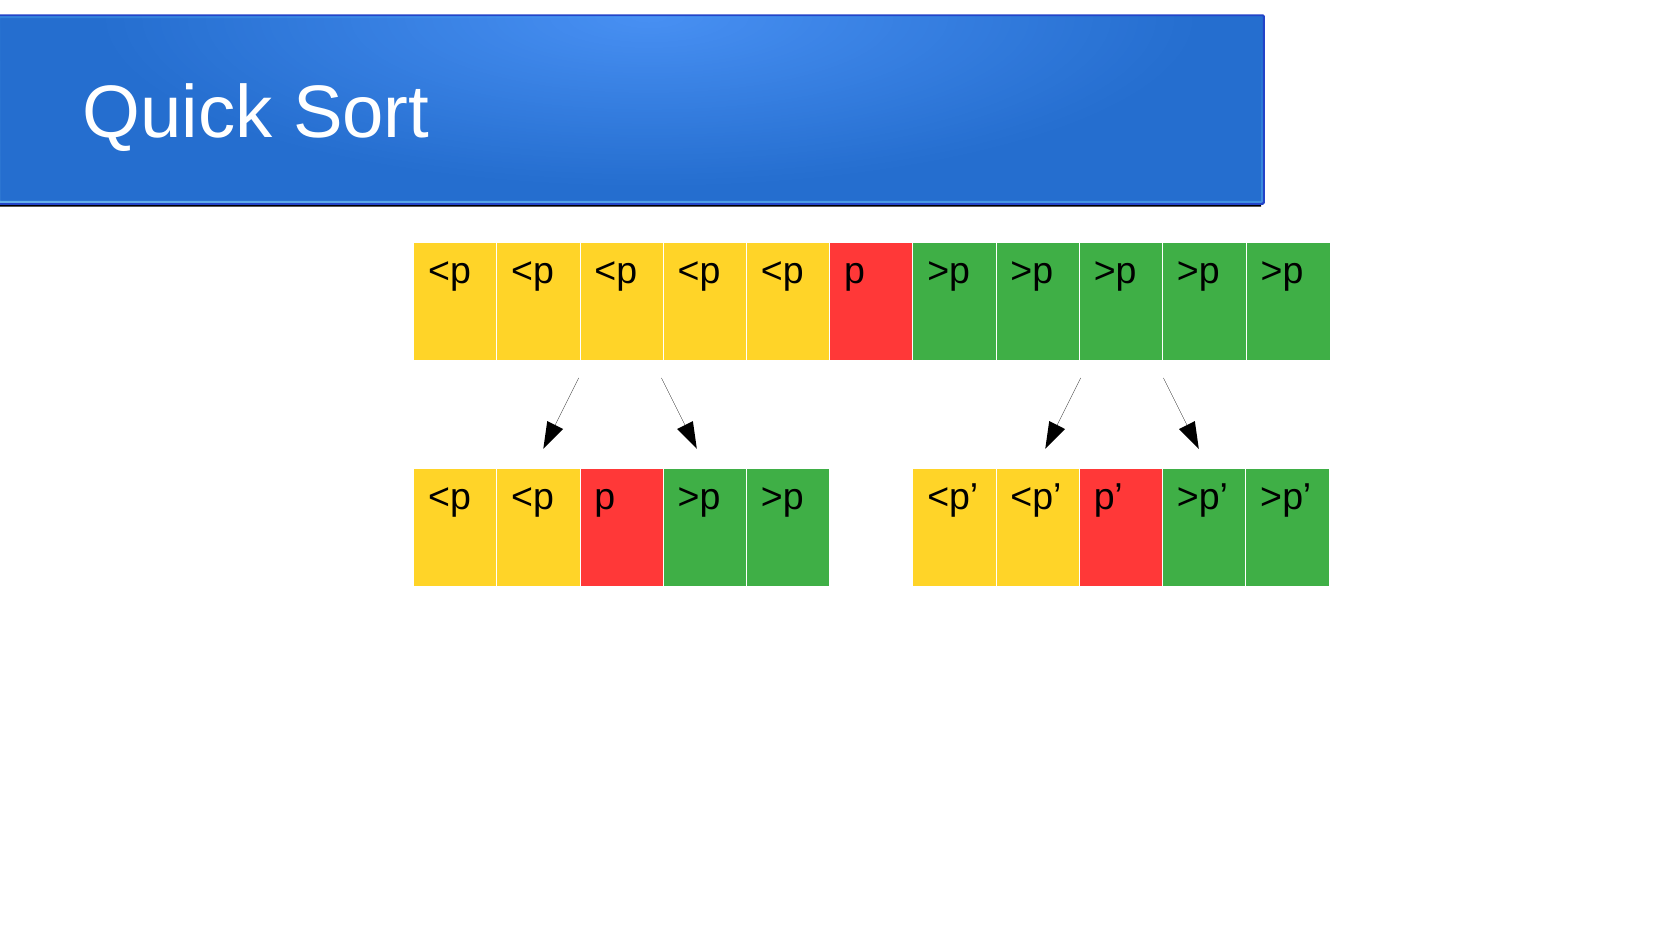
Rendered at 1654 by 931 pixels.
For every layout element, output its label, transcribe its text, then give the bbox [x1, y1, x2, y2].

table_header >p [997, 243, 1079, 360]
table_header >p [1163, 243, 1246, 360]
table_header p [830, 243, 912, 360]
table_header >p’ [1163, 469, 1245, 586]
table_header <p [664, 243, 746, 360]
table_header <p [414, 469, 496, 586]
table_header <p [747, 243, 829, 360]
title Quick Sort [82, 35, 1235, 189]
table_header >p [664, 469, 746, 586]
table_header <p [497, 469, 580, 586]
table_header >p [1247, 243, 1330, 360]
table_header <p [497, 243, 580, 360]
table_header <p [581, 243, 663, 360]
table_header p [581, 469, 663, 586]
table_header >p [747, 469, 829, 586]
table_header >p’ [1246, 469, 1329, 586]
table_header >p [1080, 243, 1162, 360]
table_header p’ [1080, 469, 1162, 586]
table_header <p’ [997, 469, 1079, 586]
table_header >p [913, 243, 996, 360]
table_header <p’ [913, 469, 996, 586]
table_header [830, 469, 912, 586]
table_header <p [414, 243, 496, 360]
